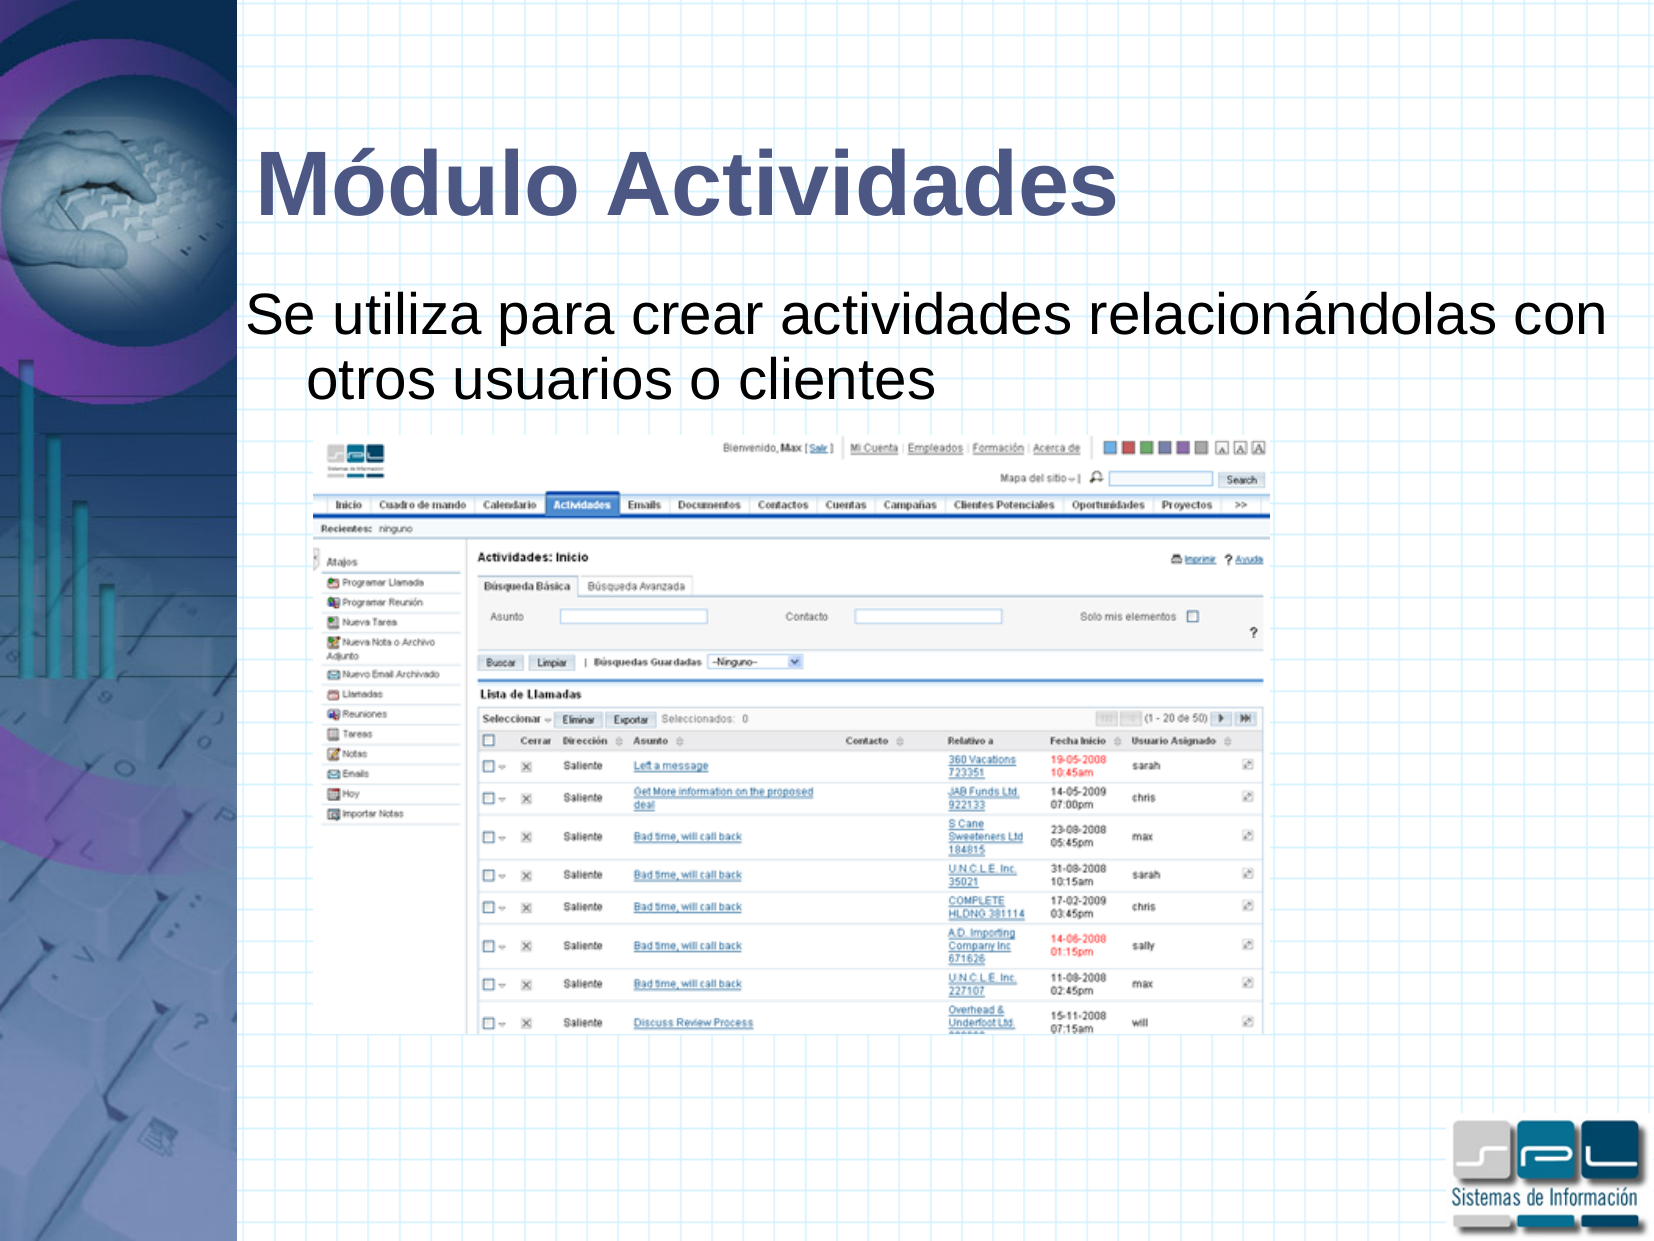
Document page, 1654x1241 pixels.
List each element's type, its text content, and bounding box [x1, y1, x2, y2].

list Se utiliza para crear actividades relacionándolas con otros usuarios o clientes [236, 281, 1616, 1063]
title Módulo Actividades [254, 131, 1640, 235]
picture [0, 0, 1654, 1241]
